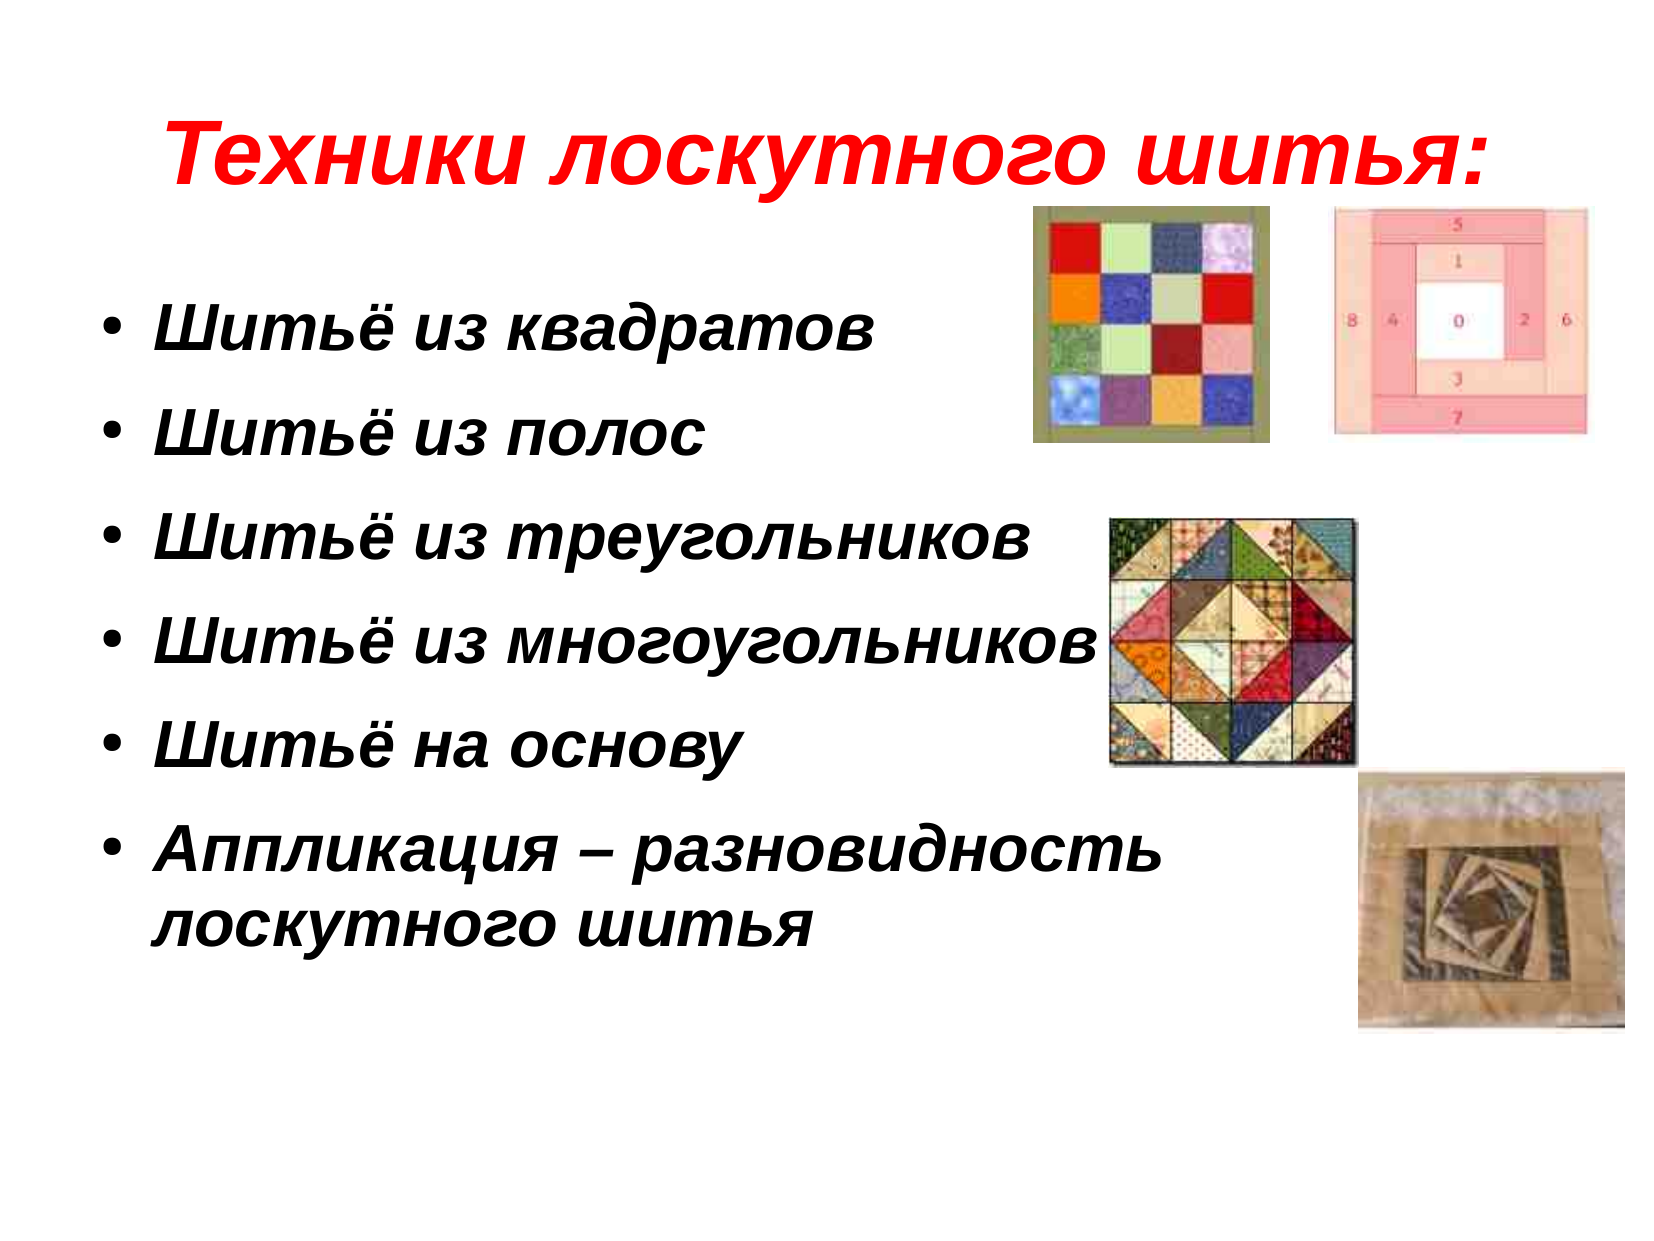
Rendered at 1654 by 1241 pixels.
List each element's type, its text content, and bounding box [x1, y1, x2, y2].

list Шитьё из квадратов Шитьё из полос Шитьё из треугольников Шитьё из многоугольников Шитьё на основу Аппликация – разновидность лоскутного шитья [82, 290, 1571, 1109]
picture [1033, 206, 1270, 443]
picture [1108, 517, 1625, 1034]
title Техники лоскутного шитья: [82, 49, 1571, 257]
picture [1328, 206, 1595, 443]
